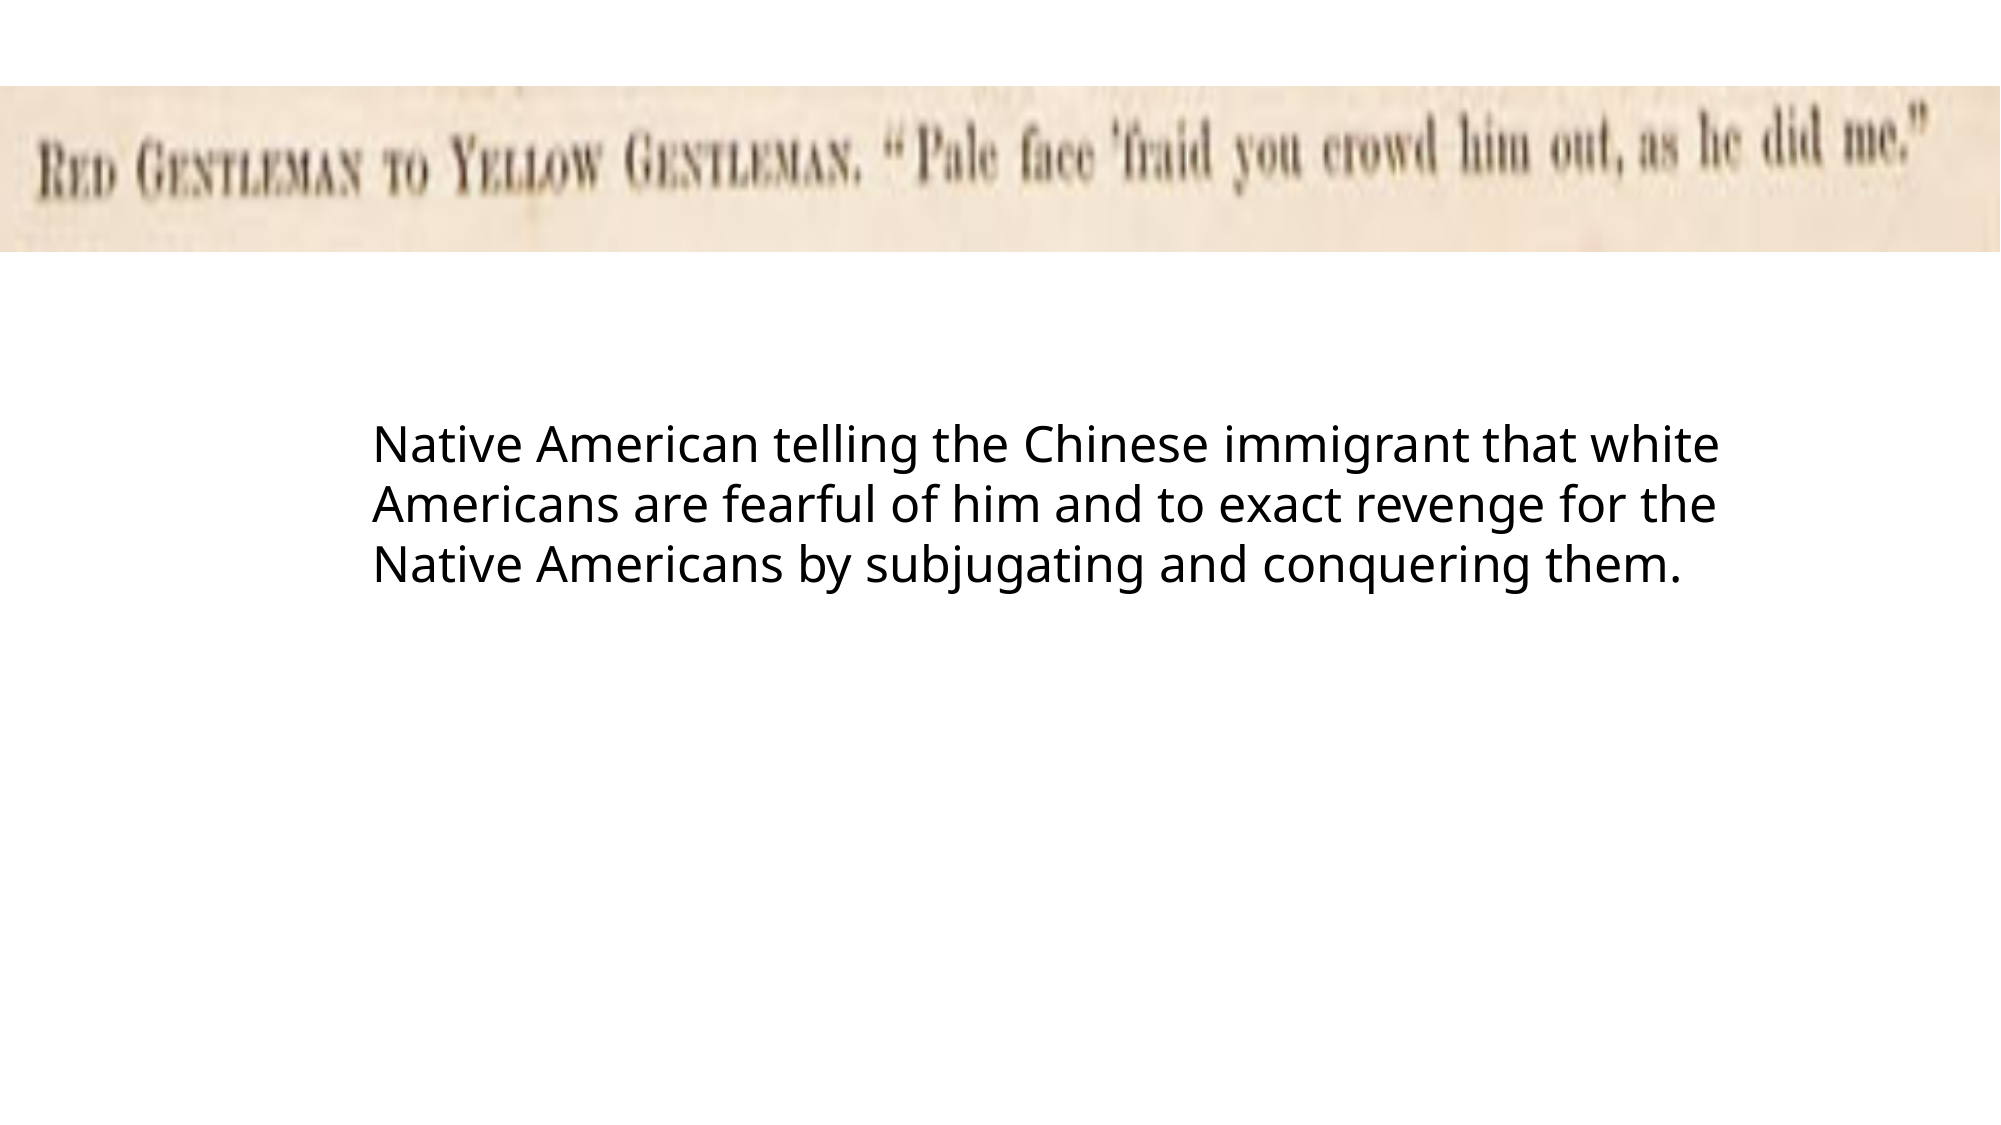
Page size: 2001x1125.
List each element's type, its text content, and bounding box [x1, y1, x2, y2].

text_box Native American telling the Chinese immigrant that white Americans are fearful of him and to exact revenge for the Native Americans by subjugating and conquering them. [357, 404, 1759, 602]
picture [0, 86, 2000, 252]
